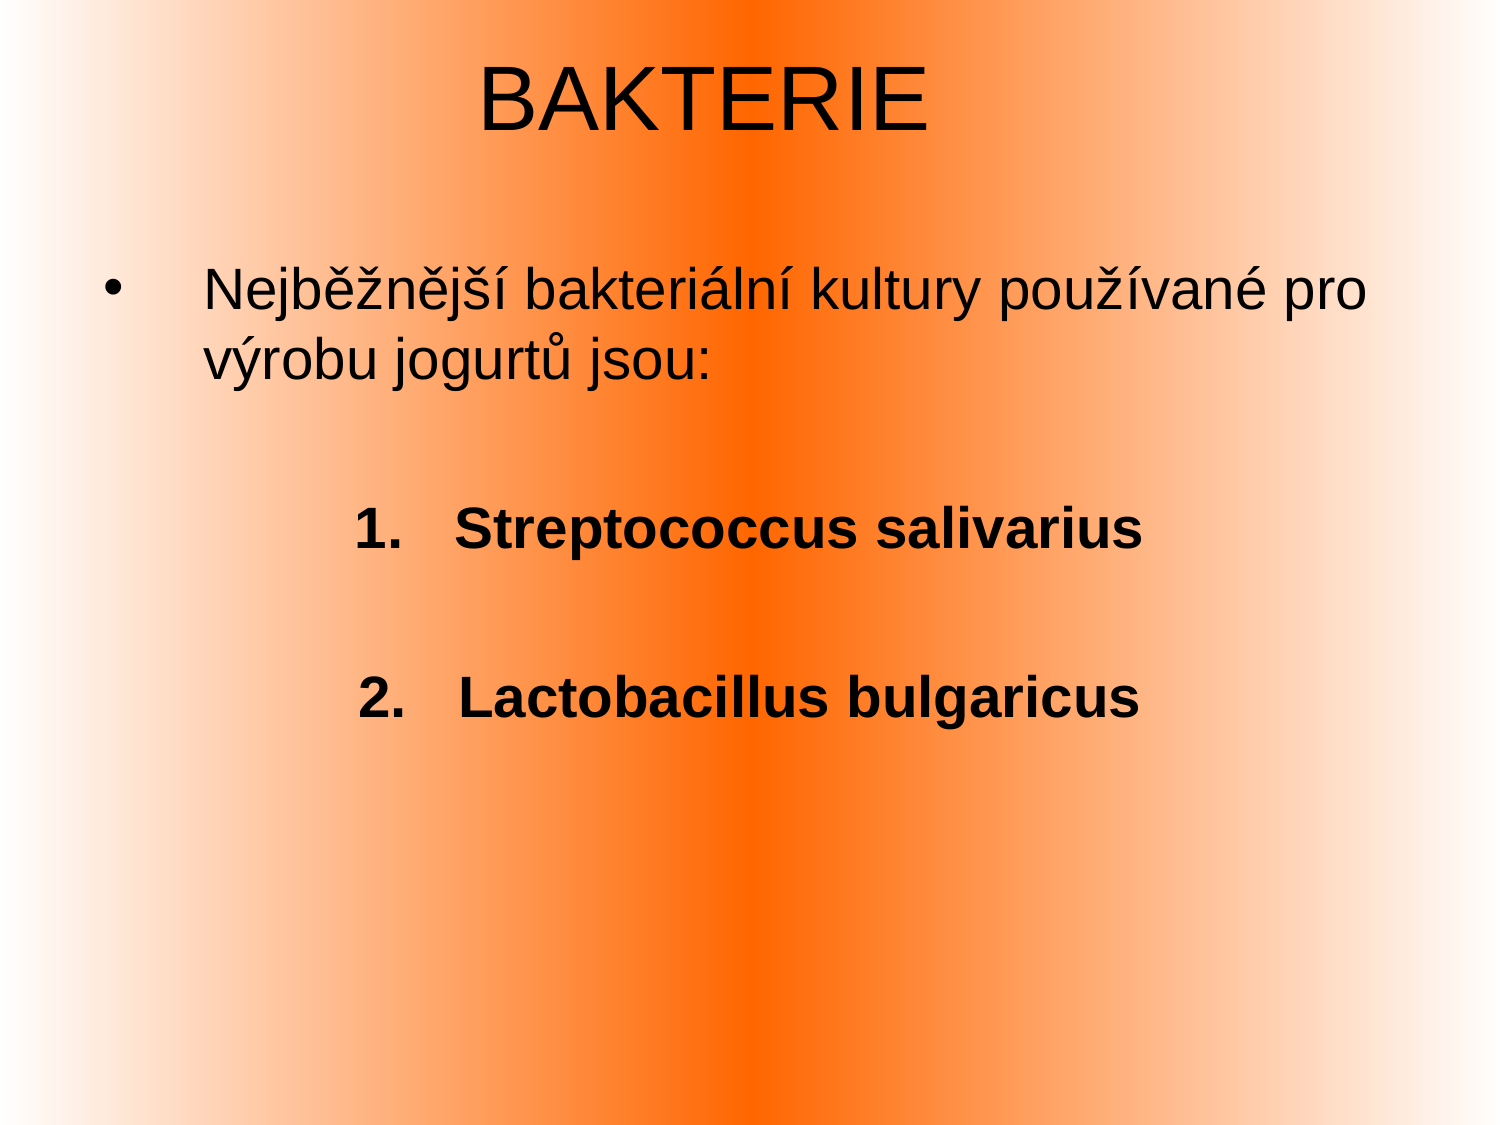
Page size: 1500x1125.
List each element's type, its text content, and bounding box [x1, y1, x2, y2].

title BAKTERIE [29, 0, 1380, 188]
list Nejběžnější bakteriální kultury používané pro výrobu jogurtů jsou: Streptococcus salivarius Lactobacillus bulgaricus [88, 243, 1412, 1083]
